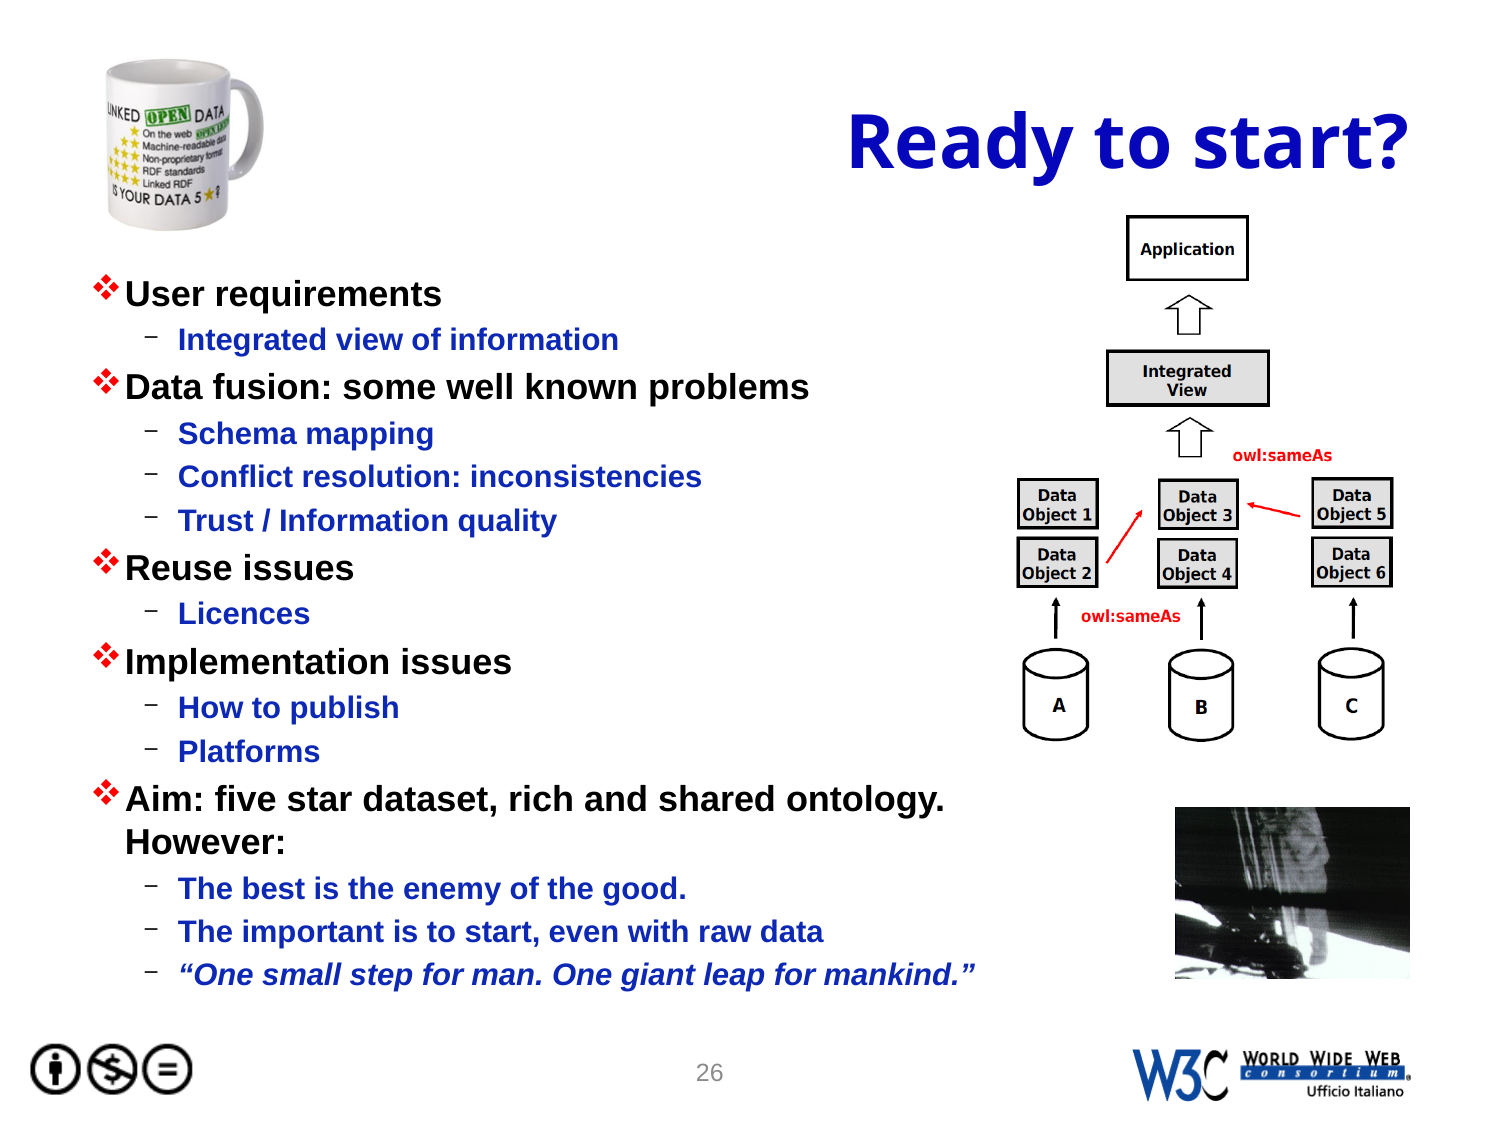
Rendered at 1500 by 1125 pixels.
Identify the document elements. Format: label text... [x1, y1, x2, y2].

picture [96, 57, 272, 233]
picture [985, 212, 1400, 745]
slide_number <number> [680, 1041, 761, 1102]
picture [1175, 807, 1410, 979]
picture [1132, 1049, 1412, 1102]
title Ready to start? [75, 45, 1425, 233]
picture [15, 1022, 205, 1106]
list User requirements Integrated view of information Data fusion: some well known problems Schema mapping Conflict resolution: inconsistencies Trust / Information quality Reuse issues Licences Implementation issues How to publish Platforms Aim: five star dataset, rich and shared ontology. However: The best is the enemy of the good. The important is to start, even with raw data “One small step for man. One giant leap for mankind.” [75, 262, 1425, 1005]
